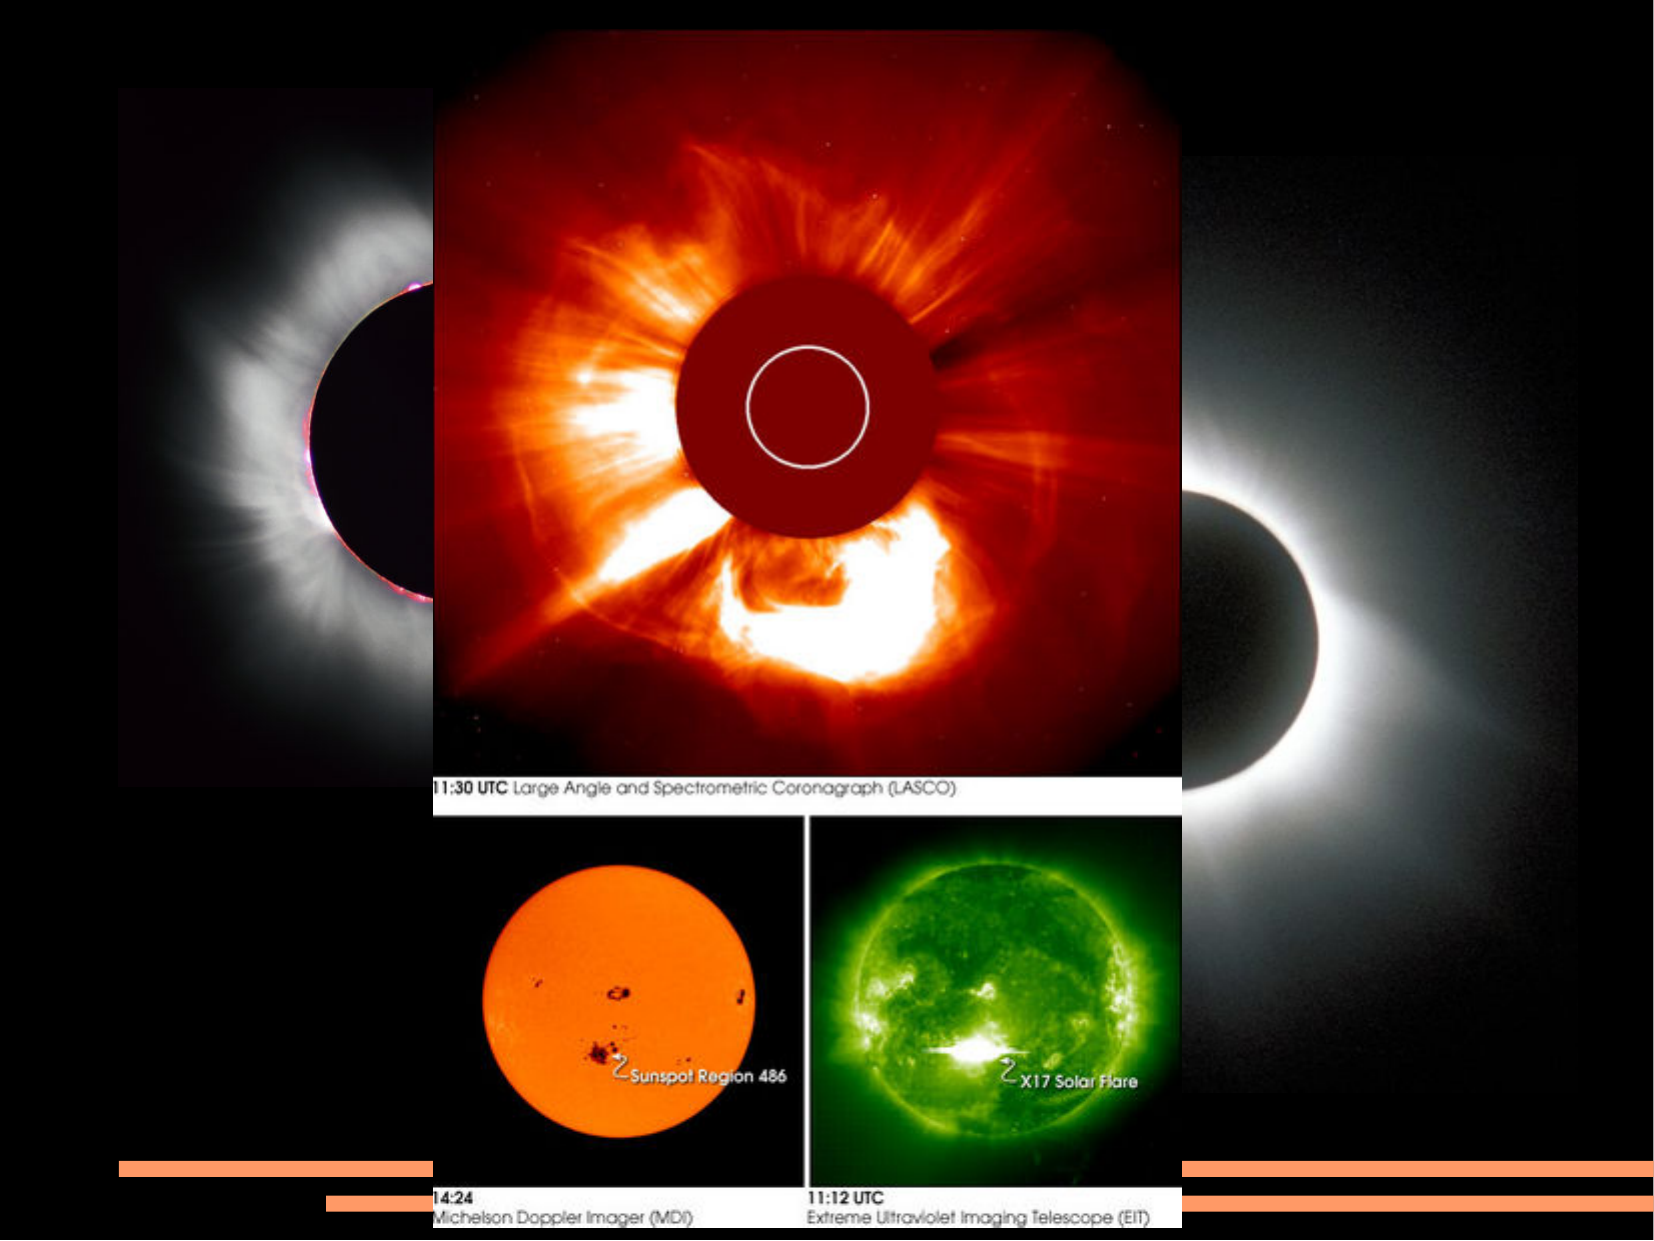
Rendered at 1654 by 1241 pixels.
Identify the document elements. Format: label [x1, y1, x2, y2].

picture [118, 29, 1578, 1228]
